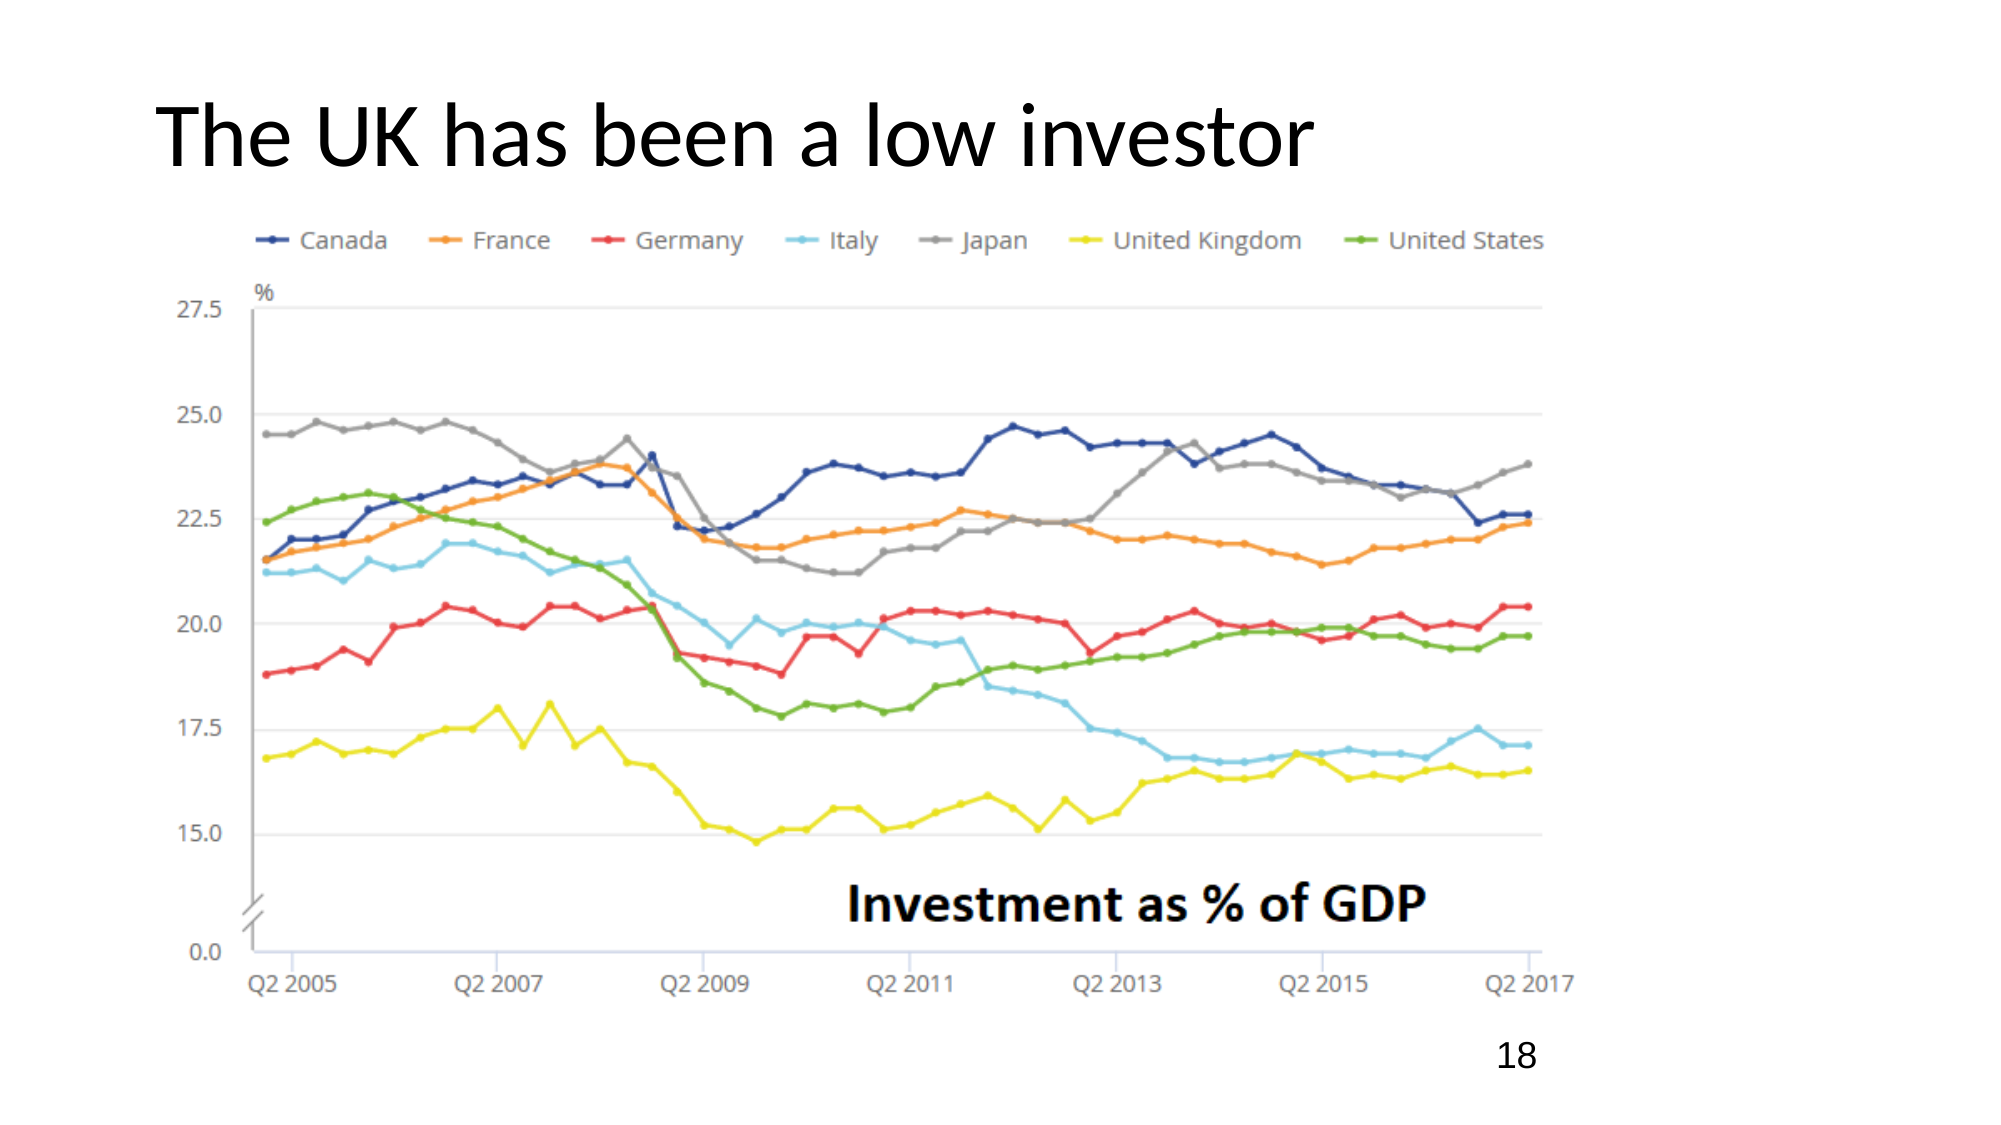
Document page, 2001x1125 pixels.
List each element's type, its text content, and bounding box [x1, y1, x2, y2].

text_box [1483, 1025, 1901, 1101]
picture [151, 199, 1666, 1014]
title The UK has been a low investor [139, 79, 1835, 155]
